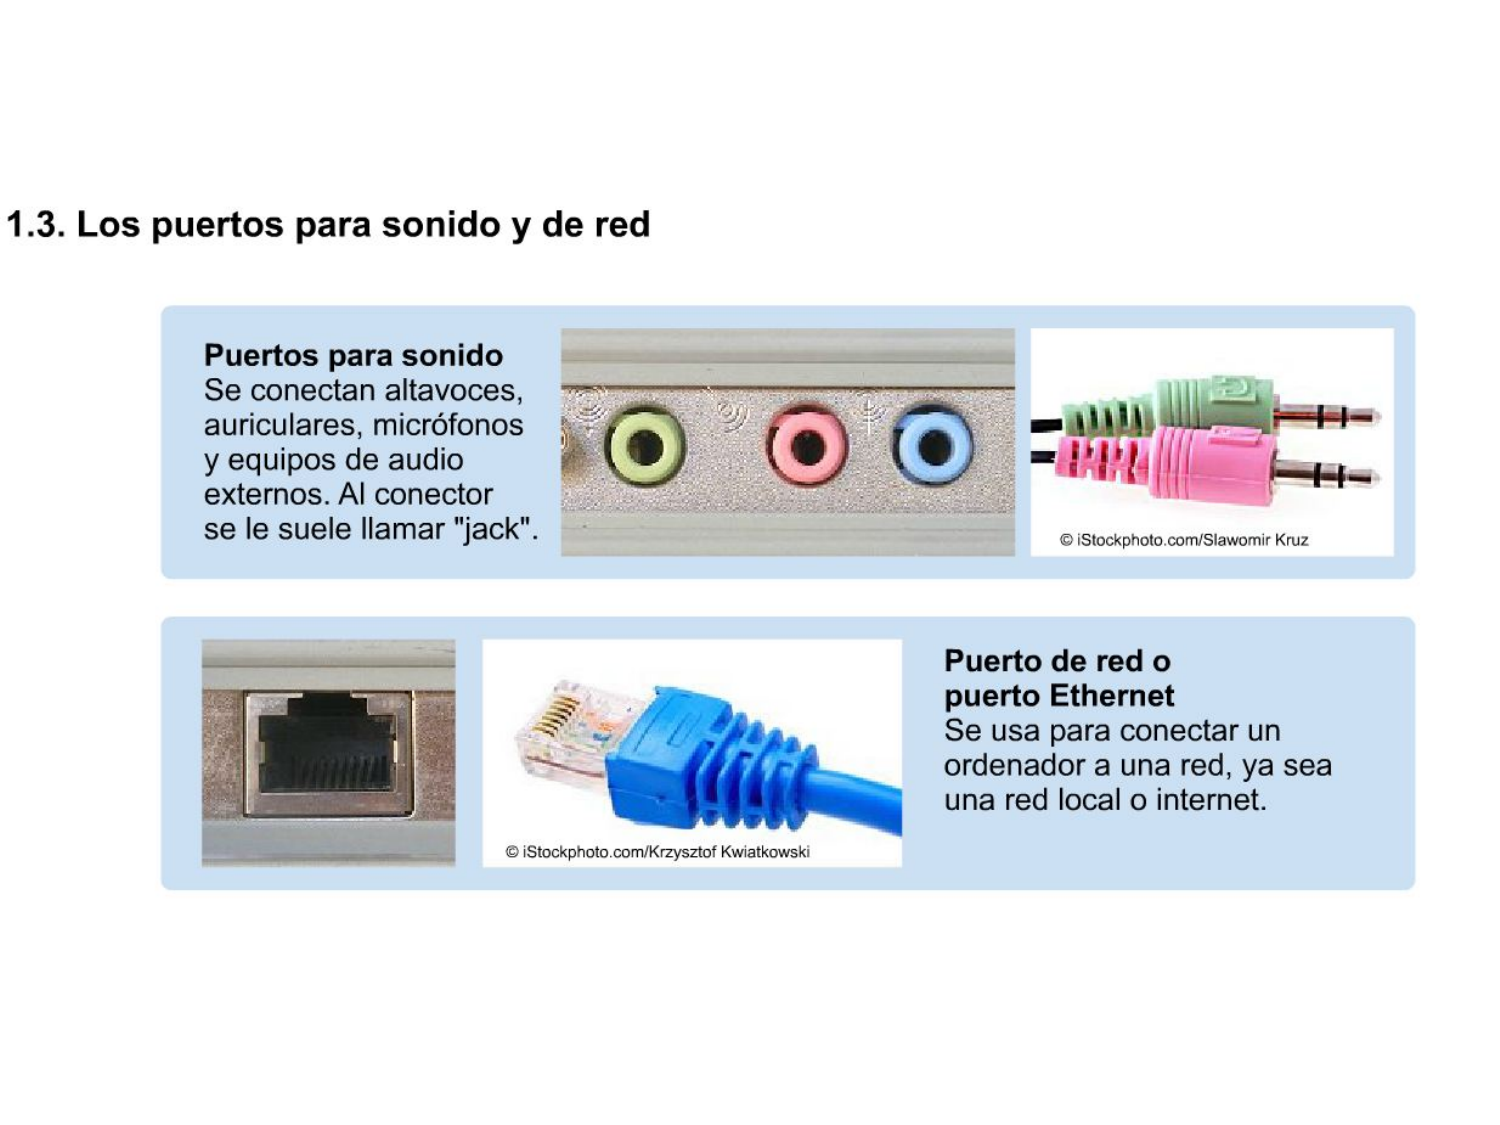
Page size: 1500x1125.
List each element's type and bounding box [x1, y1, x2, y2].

picture [0, 197, 1500, 928]
